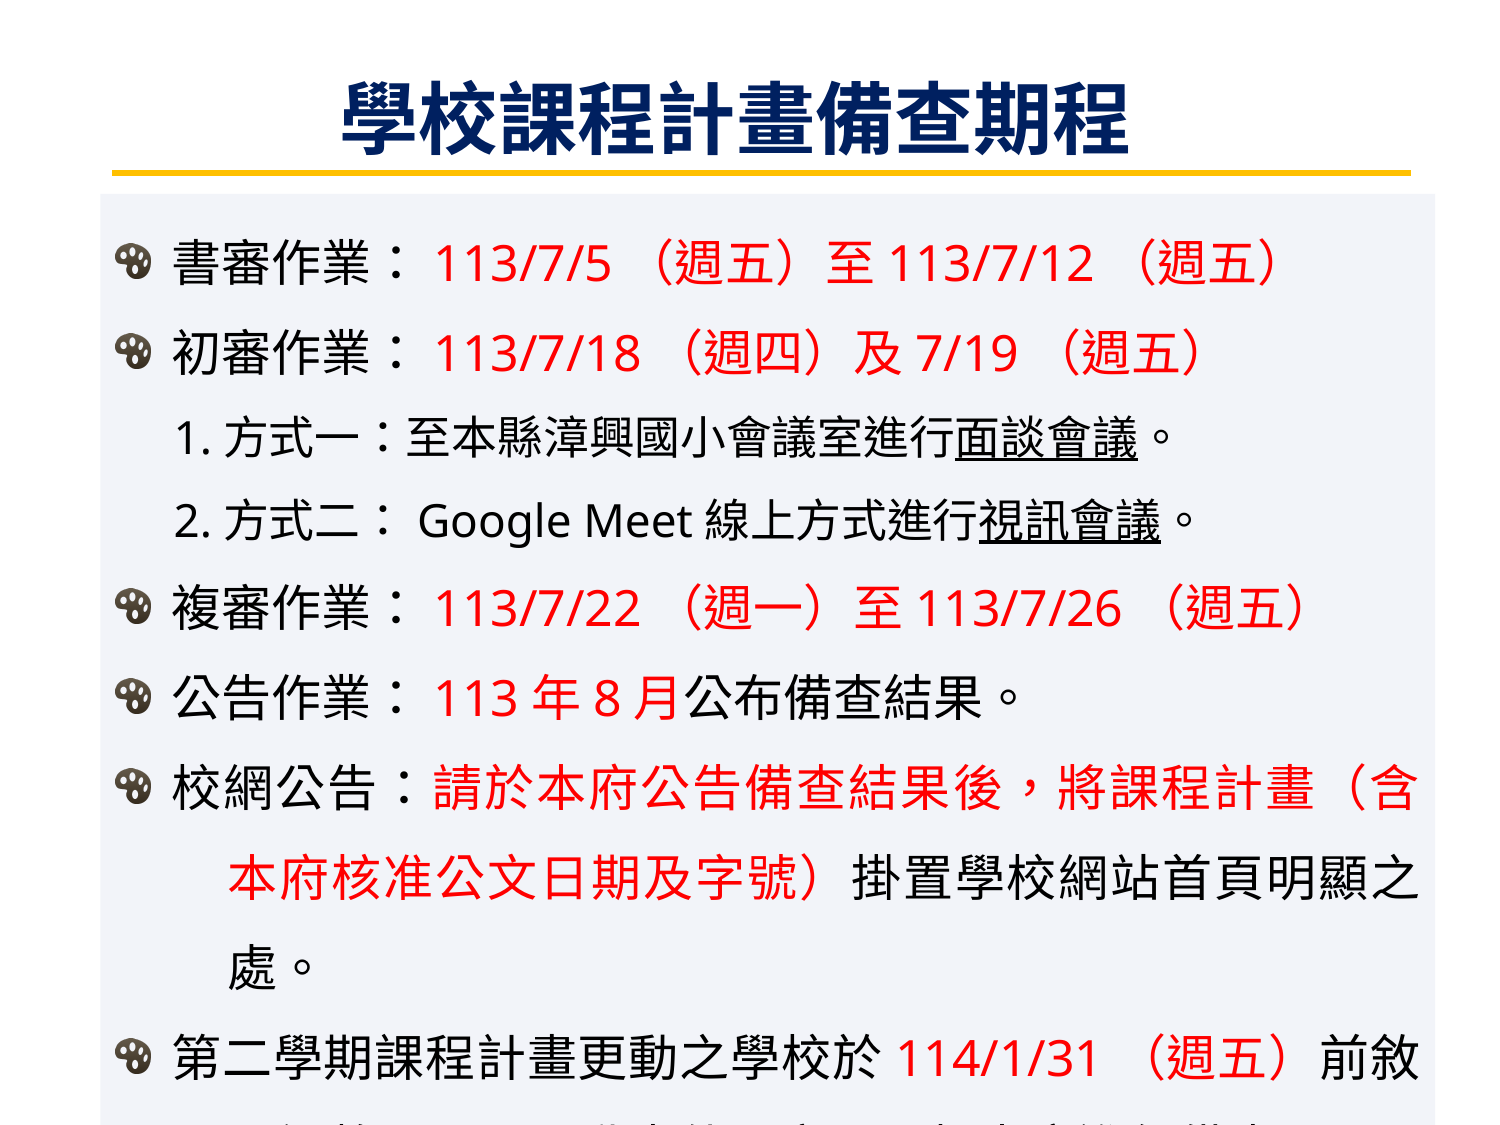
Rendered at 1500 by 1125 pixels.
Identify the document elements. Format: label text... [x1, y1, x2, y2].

text_box 書審作業：113/7/5（週五）至113/7/12（週五） 初審作業：113/7/18（週四）及7/19（週五） 1.方式一：至本縣漳興國小會議室進行面談會議。 2.方式二：Google Meet線上方式進行視訊會議。 複審作業：113/7/22（週一）至113/7/26（週五） 公告作業：113年8月公布備查結果。 校網公告：請於本府公告備查結果後，將課程計畫（含本府核准公文日期及字號）掛置學校網站首頁明顯之處。 第二學期課程計畫更動之學校於114/1/31（週五）前敘明調整原因及異動表件內容，函報本府進行備查。 [100, 193, 1436, 1103]
text_box 學校課程計畫備查期程 [324, 61, 1155, 173]
